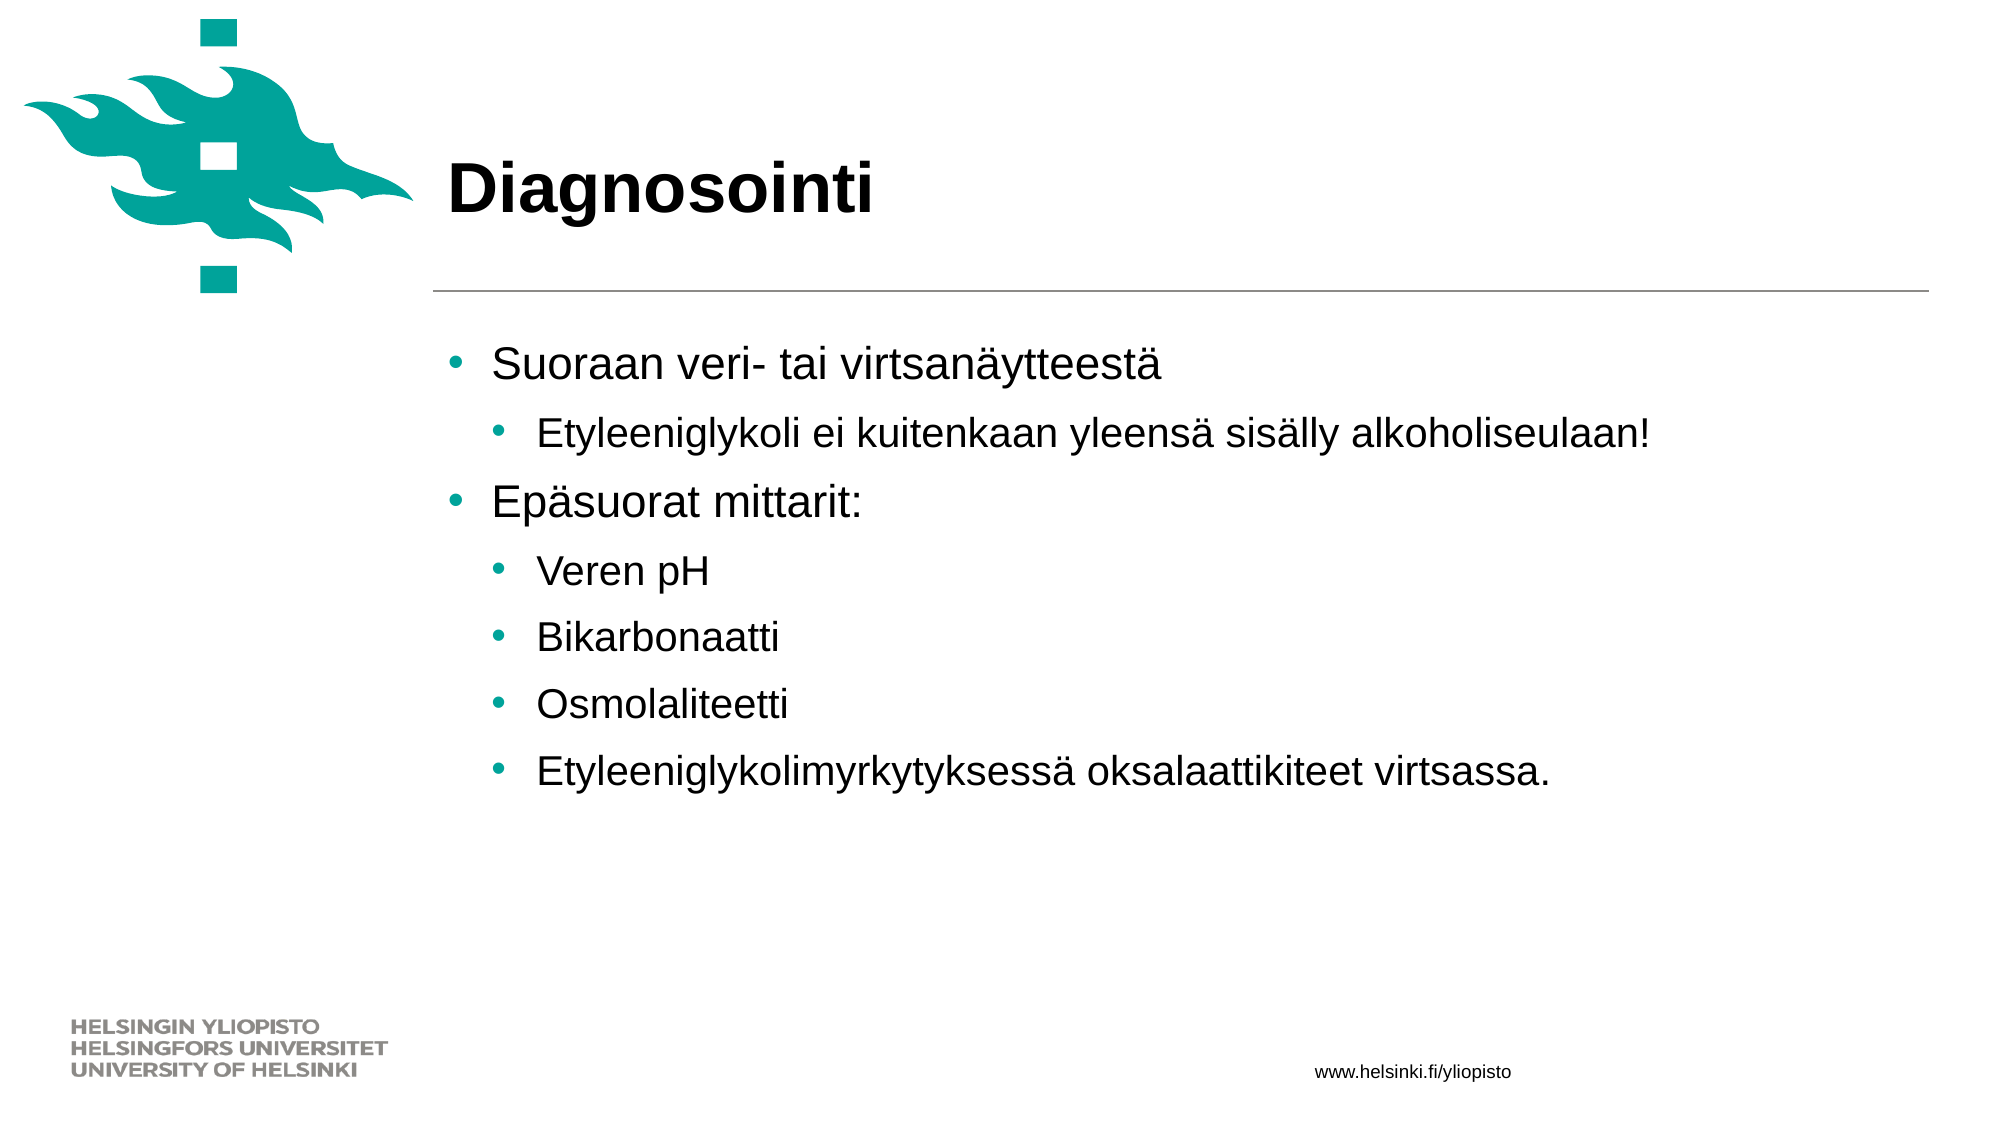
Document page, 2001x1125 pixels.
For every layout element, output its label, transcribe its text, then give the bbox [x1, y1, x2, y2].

list Suoraan veri- tai virtsanäytteestä Etyleeniglykoli ei kuitenkaan yleensä sisälly alkoholiseulaan! Epäsuorat mittarit: Veren pH Bikarbonaatti Osmolaliteetti Etyleeniglykolimyrkytyksessä oksalaattikiteet virtsassa. [432, 326, 1930, 988]
title Diagnosointi [432, 90, 1930, 279]
picture [70, 1017, 389, 1079]
